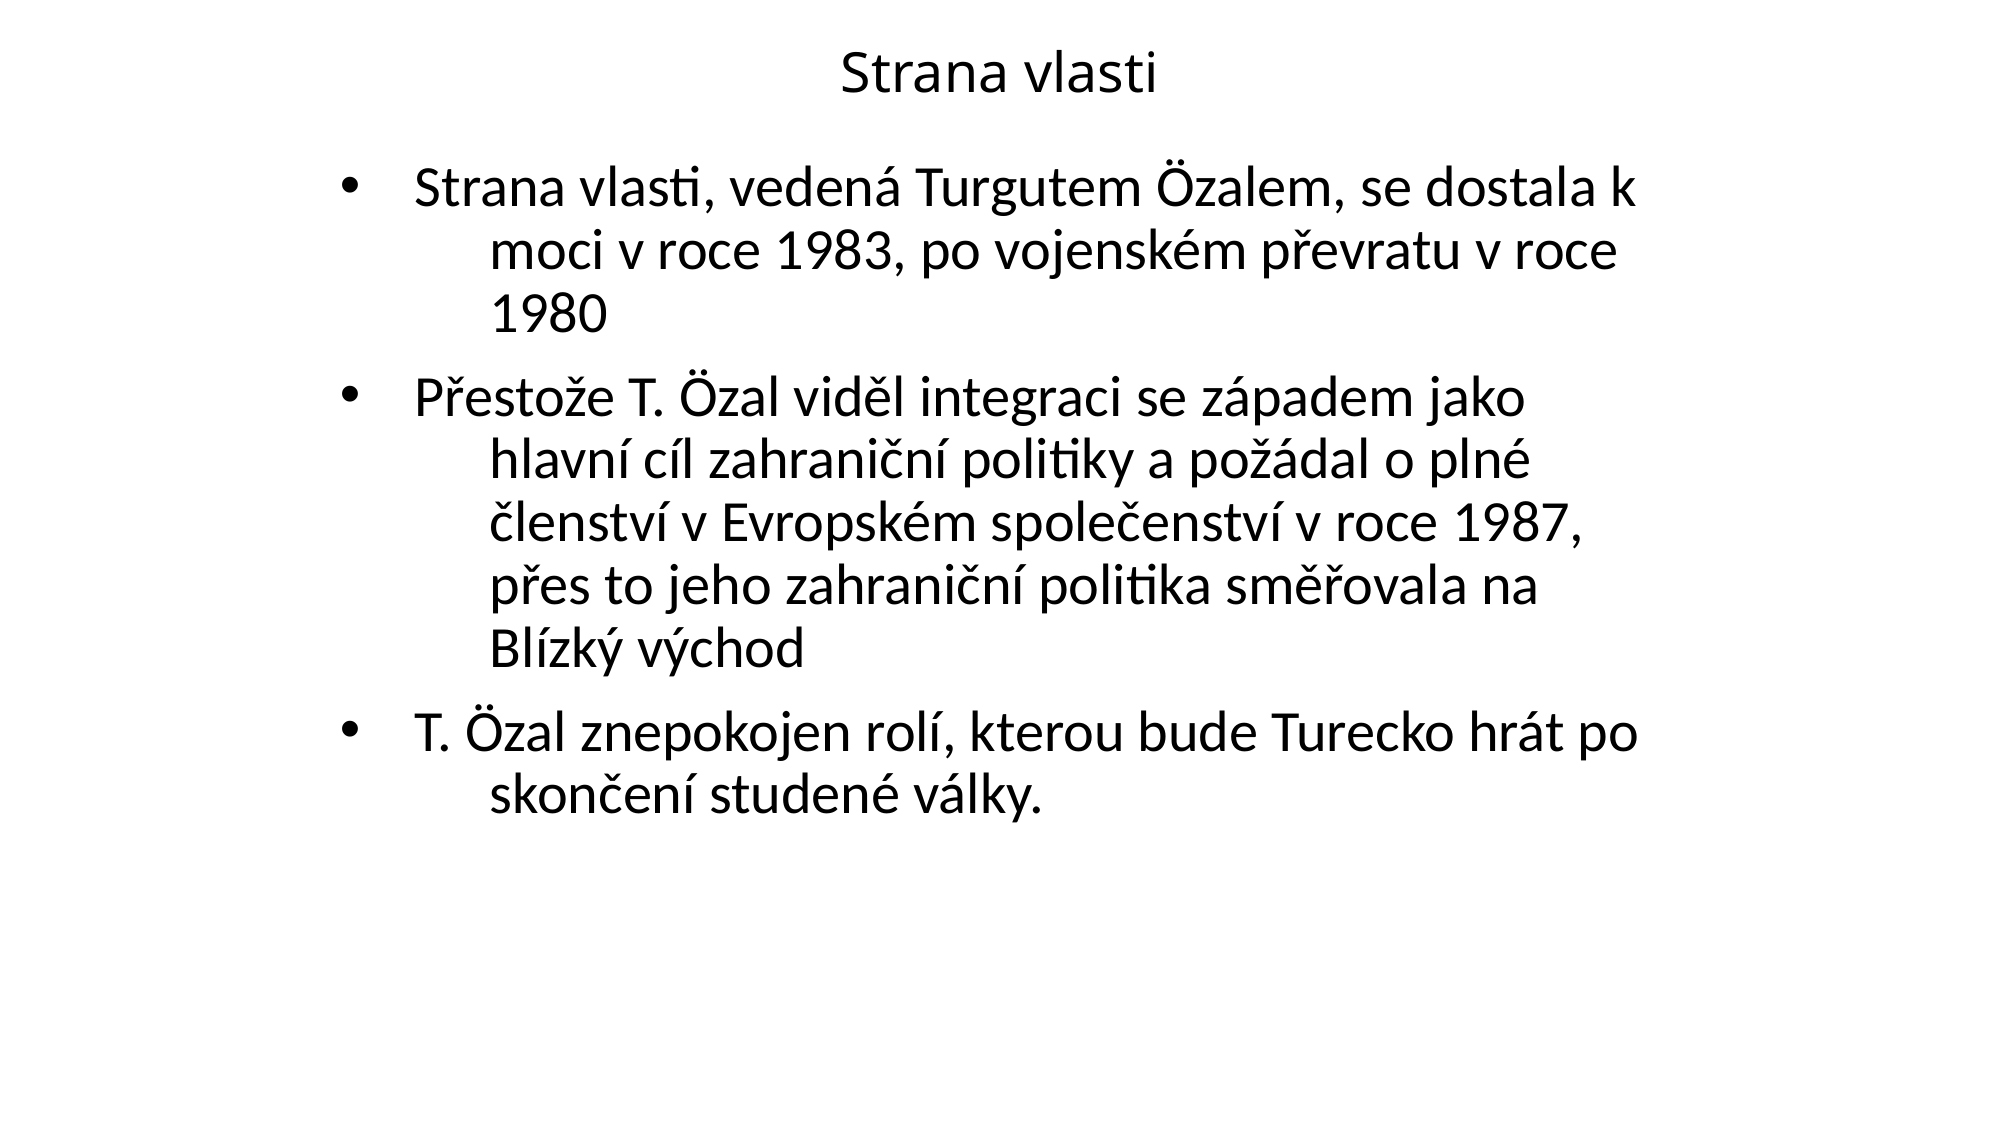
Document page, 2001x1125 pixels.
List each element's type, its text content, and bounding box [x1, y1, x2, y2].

title Strana vlasti [324, 36, 1675, 112]
list Strana vlasti, vedená Turgutem Özalem, se dostala k moci v roce 1983, po vojenském převratu v roce 1980 Přestože T. Özal viděl integraci se západem jako hlavní cíl zahraniční politiky a požádal o plné členství v Evropském společenství v roce 1987, přes to jeho zahraniční politika směřovala na Blízký východ T. Özal znepokojen rolí, kterou bude Turecko hrát po skončení studené války. [324, 148, 1675, 1005]
